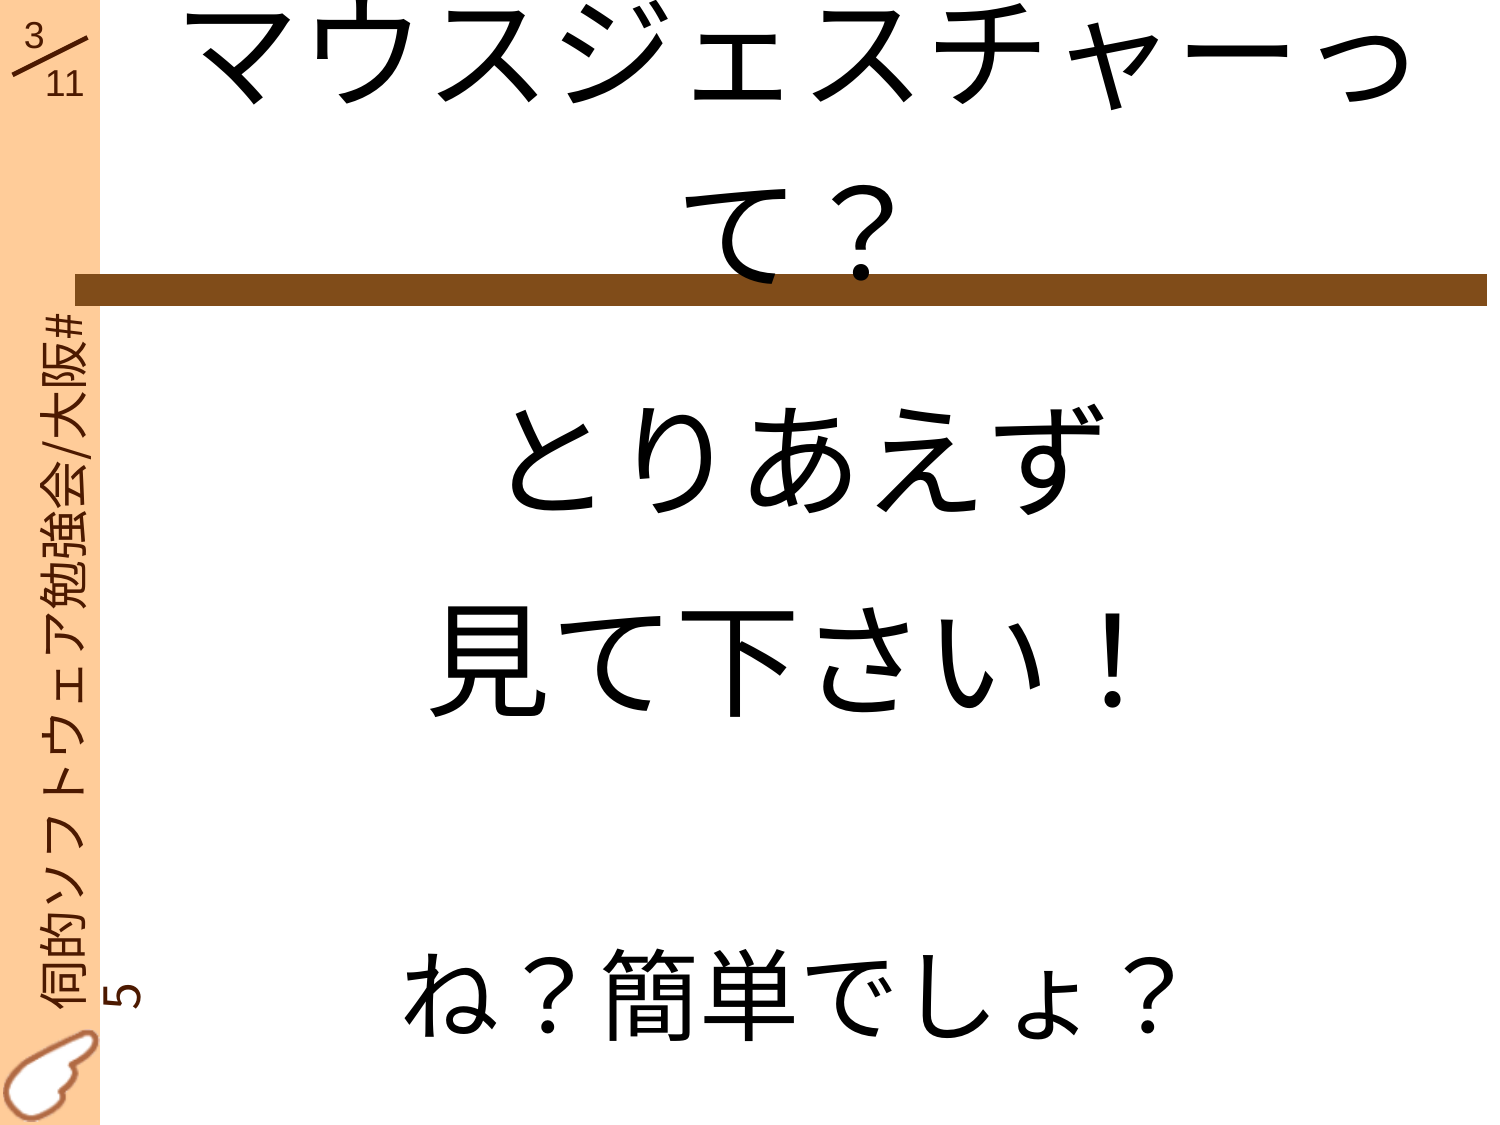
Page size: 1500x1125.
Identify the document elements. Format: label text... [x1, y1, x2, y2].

picture [3, 1029, 100, 1122]
title マウスジェスチャーって？ [125, 17, 1476, 254]
subtitle とりあえず 見て下さい！ ね？簡単でしょ？ [125, 324, 1476, 1101]
